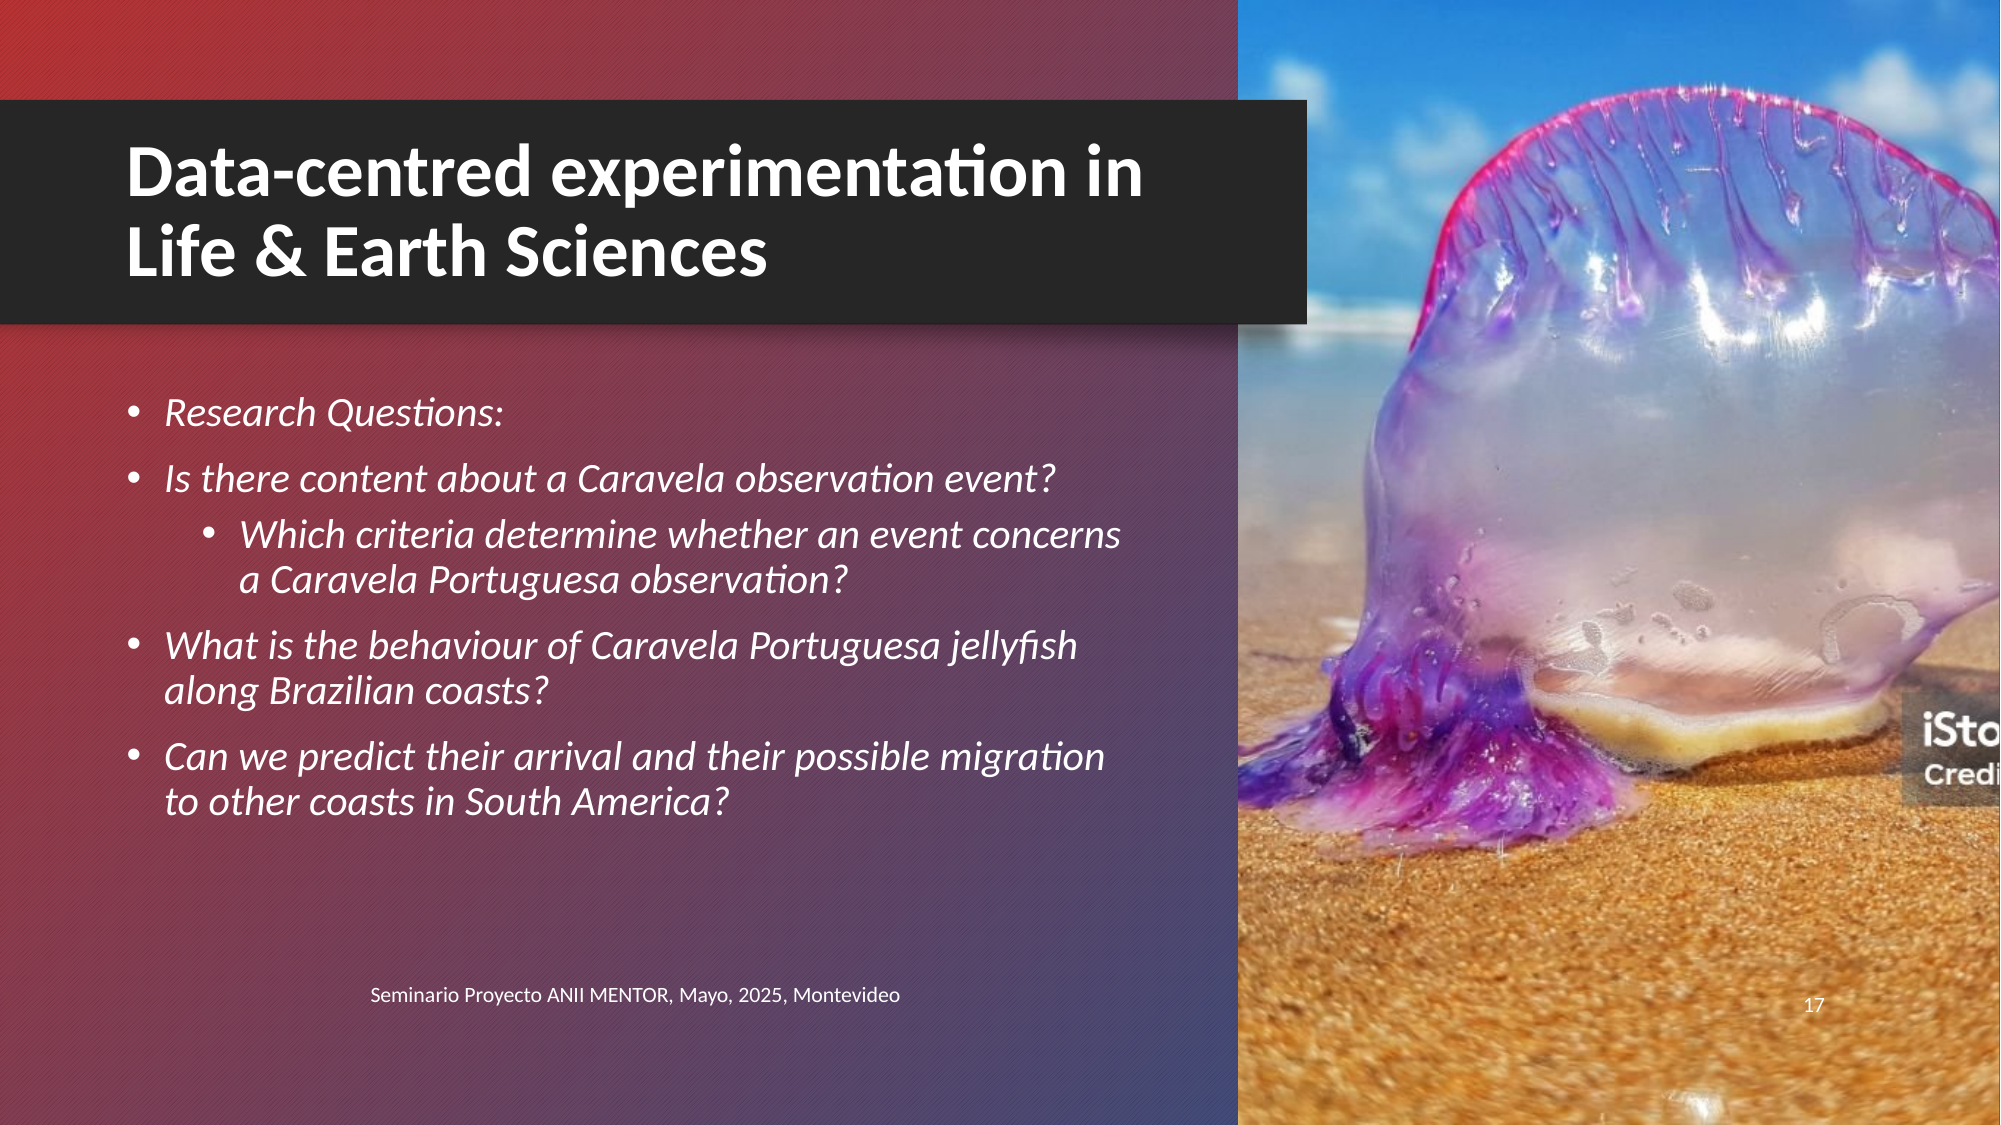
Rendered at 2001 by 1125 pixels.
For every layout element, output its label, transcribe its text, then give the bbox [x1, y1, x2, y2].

title Data-centred experimentation in Life & Earth Sciences [111, 123, 1275, 301]
picture [0, 0, 2000, 1125]
list Research Questions: Is there content about a Caravela observation event? Which criteria determine whether an event concerns a Caravela Portuguesa observation? What is the behaviour of Caravela Portuguesa jellyfish along Brazilian coasts? Can we predict their arrival and their possible migration to other coasts in South America? [111, 383, 1166, 973]
slide_number <number> [1788, 973, 1939, 1034]
text_box [0, 99, 1307, 323]
footer Seminario Proyecto ANII MENTOR, Mayo, 2025, Montevideo [111, 973, 1166, 1034]
